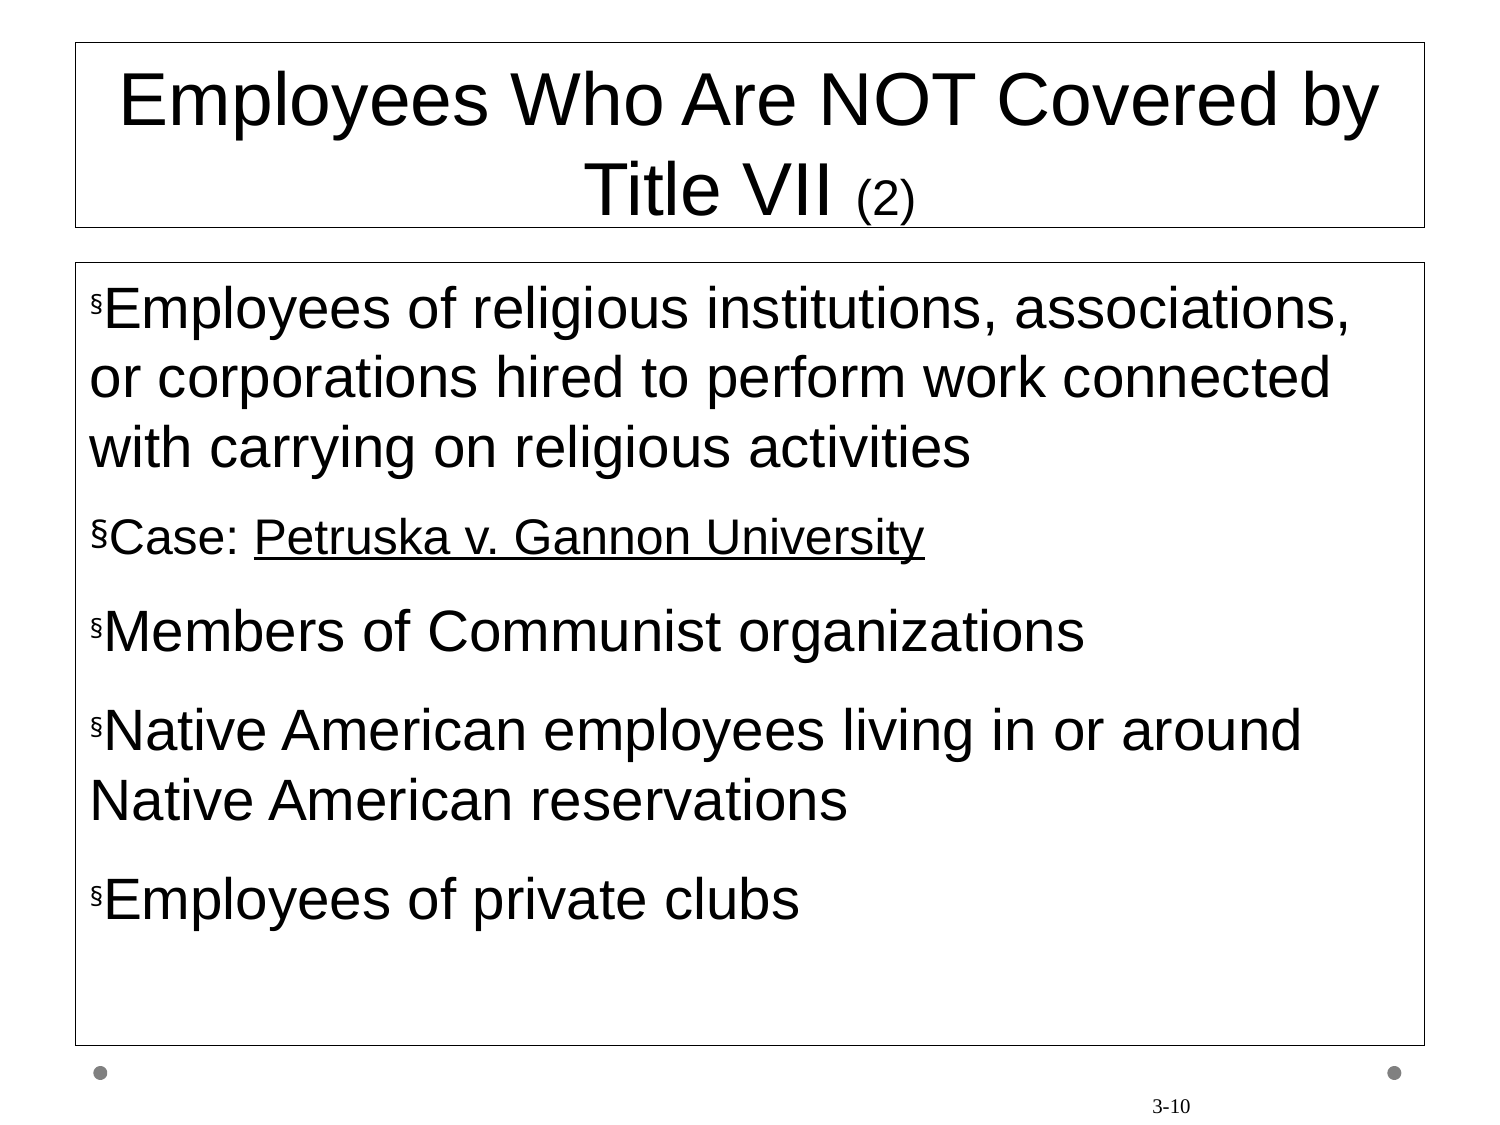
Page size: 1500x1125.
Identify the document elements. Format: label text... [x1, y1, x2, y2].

list Employees of religious institutions, associations, or corporations hired to perform work connected with carrying on religious activities Case: Petruska v. Gannon University Members of Communist organizations Native American employees living in or around Native American reservations Employees of private clubs [75, 262, 1425, 1046]
title Employees Who Are NOT Covered by Title VII (2) [75, 42, 1425, 228]
